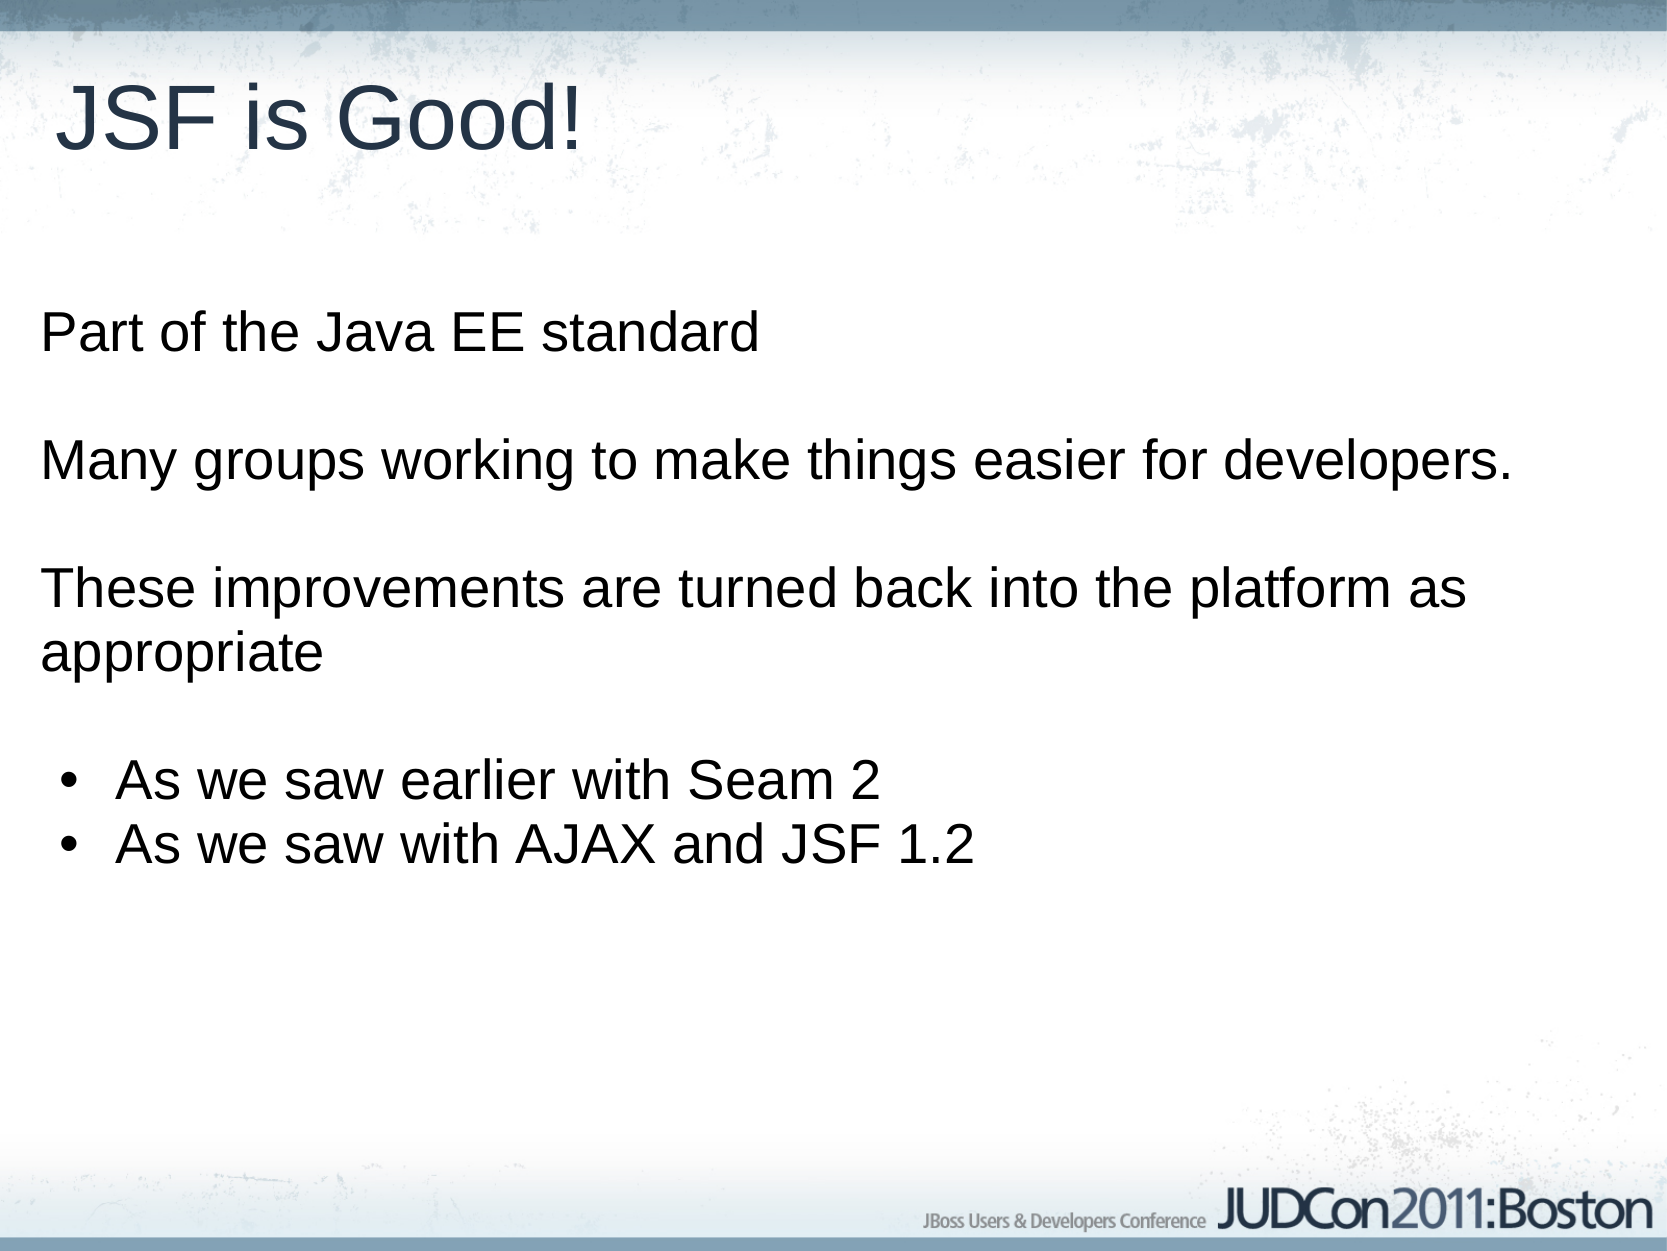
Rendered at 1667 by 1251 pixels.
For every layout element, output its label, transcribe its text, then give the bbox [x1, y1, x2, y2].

title JSF is Good! [40, 50, 1627, 216]
list Part of the Java EE standard Many groups working to make things easier for developers. These improvements are turned back into the platform as appropriate As we saw earlier with Seam 2 As we saw with AJAX and JSF 1.2 [40, 300, 1627, 1201]
picture [0, 0, 1667, 1251]
